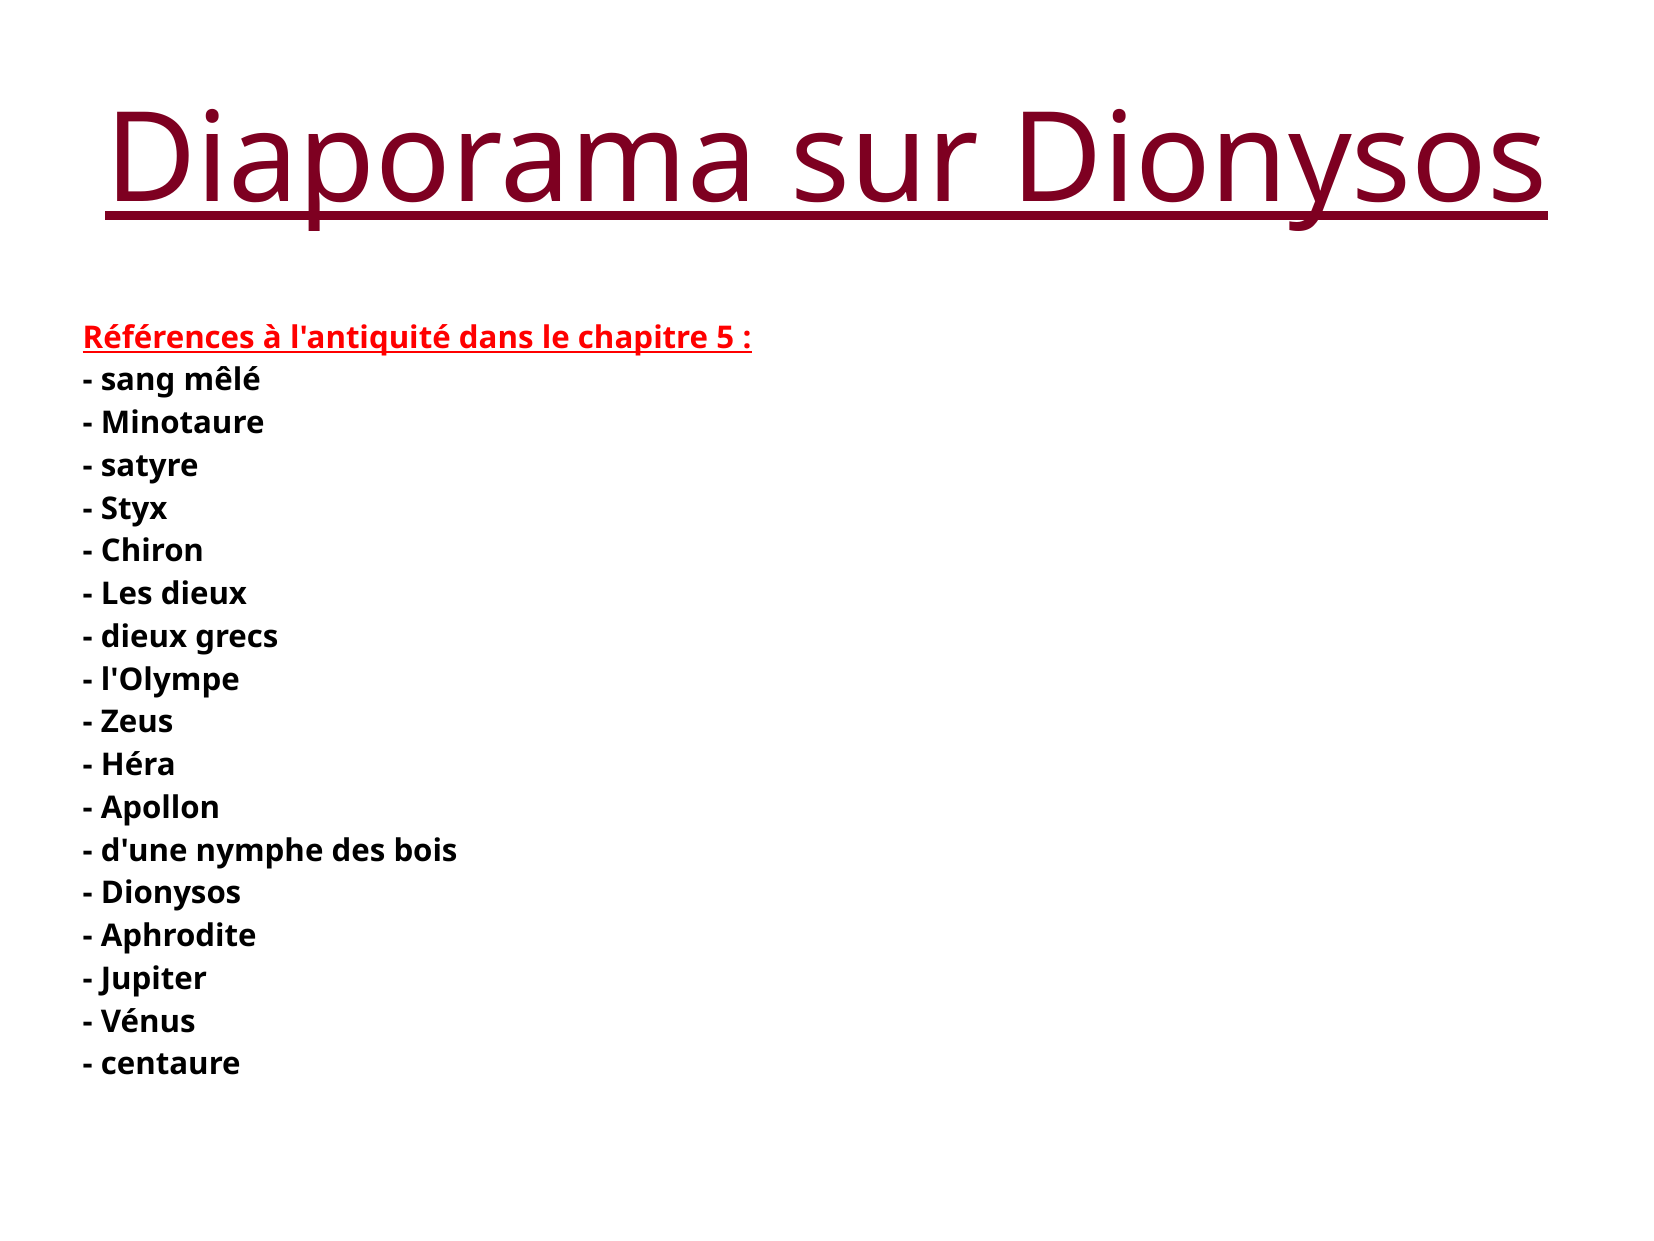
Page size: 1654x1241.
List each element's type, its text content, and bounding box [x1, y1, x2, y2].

subtitle Références à l'antiquité dans le chapitre 5 : - sang mêlé - Minotaure - satyre - Styx - Chiron - Les dieux - dieux grecs - l'Olympe - Zeus - Héra - Apollon - d'une nymphe des bois - Dionysos - Aphrodite - Jupiter - Vénus - centaure [82, 290, 1571, 1109]
title Diaporama sur Dionysos [82, 49, 1571, 257]
